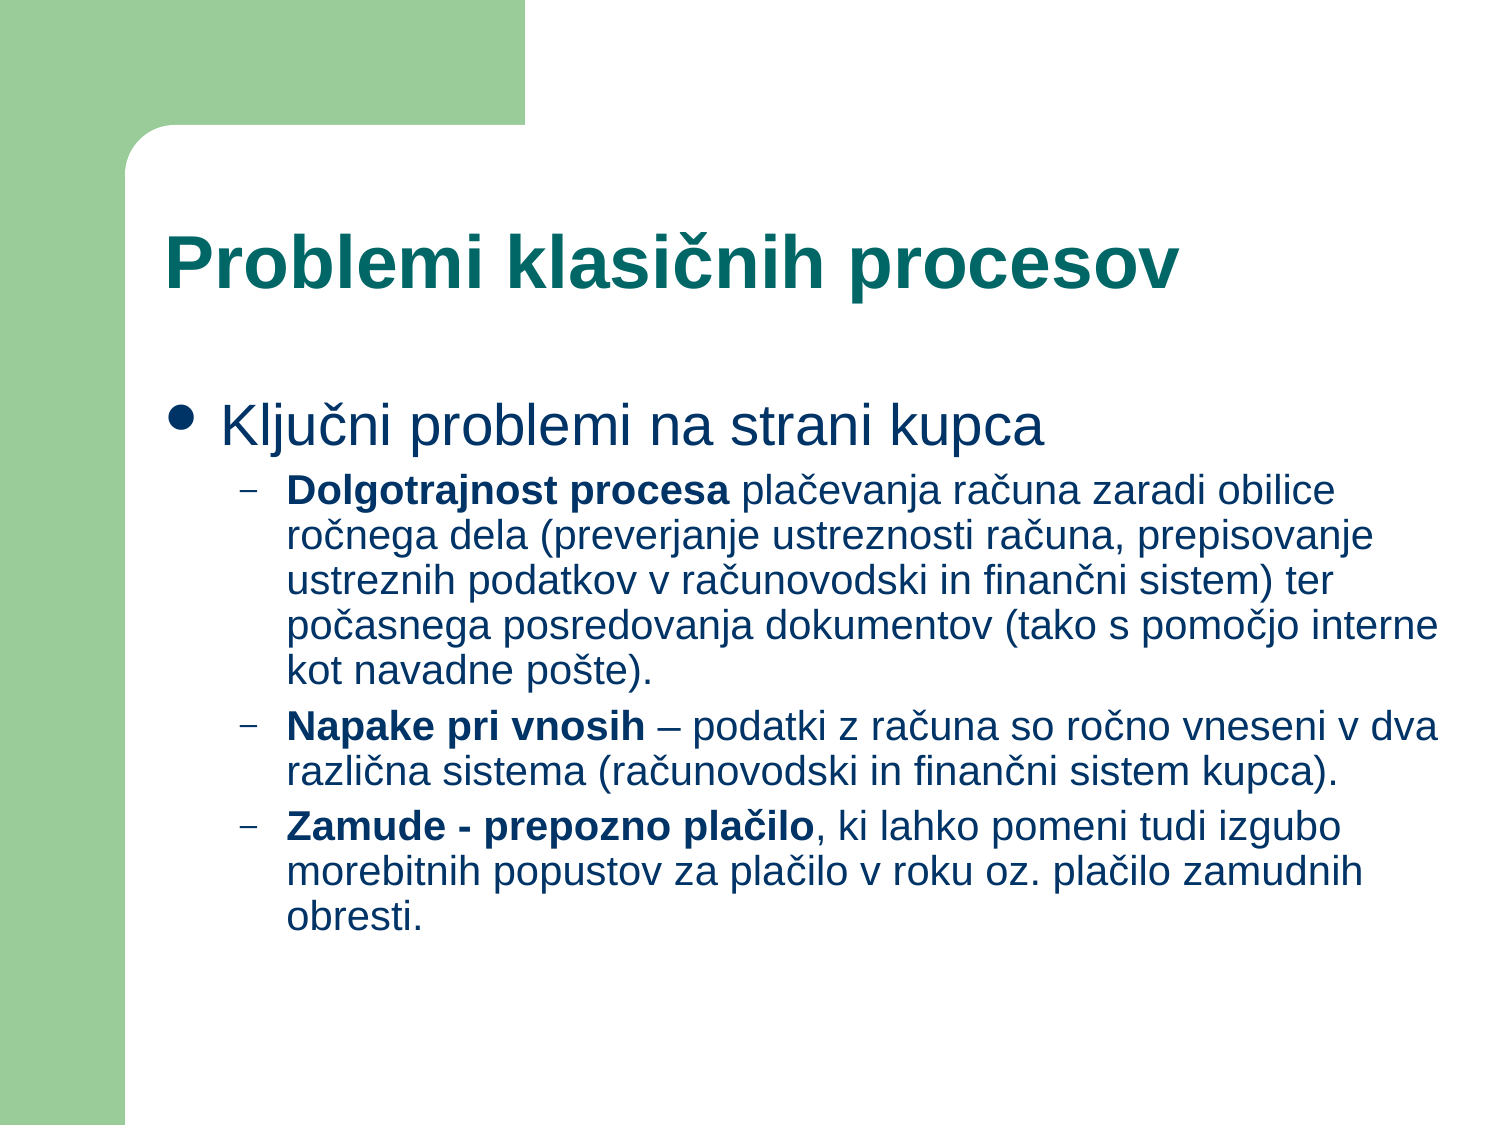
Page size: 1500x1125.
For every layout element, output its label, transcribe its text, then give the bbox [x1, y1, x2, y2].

list Ključni problemi na strani kupca Dolgotrajnost procesa plačevanja računa zaradi obilice ročnega dela (preverjanje ustreznosti računa, prepisovanje ustreznih podatkov v računovodski in finančni sistem) ter počasnega posredovanja dokumentov (tako s pomočjo interne kot navadne pošte). Napake pri vnosih – podatki z računa so ročno vneseni v dva različna sistema (računovodski in finančni sistem kupca). Zamude - prepozno plačilo, ki lahko pomeni tudi izgubo morebitnih popustov za plačilo v roku oz. plačilo zamudnih obresti. [149, 387, 1463, 1000]
title Problemi klasičnih procesov [149, 124, 1463, 313]
